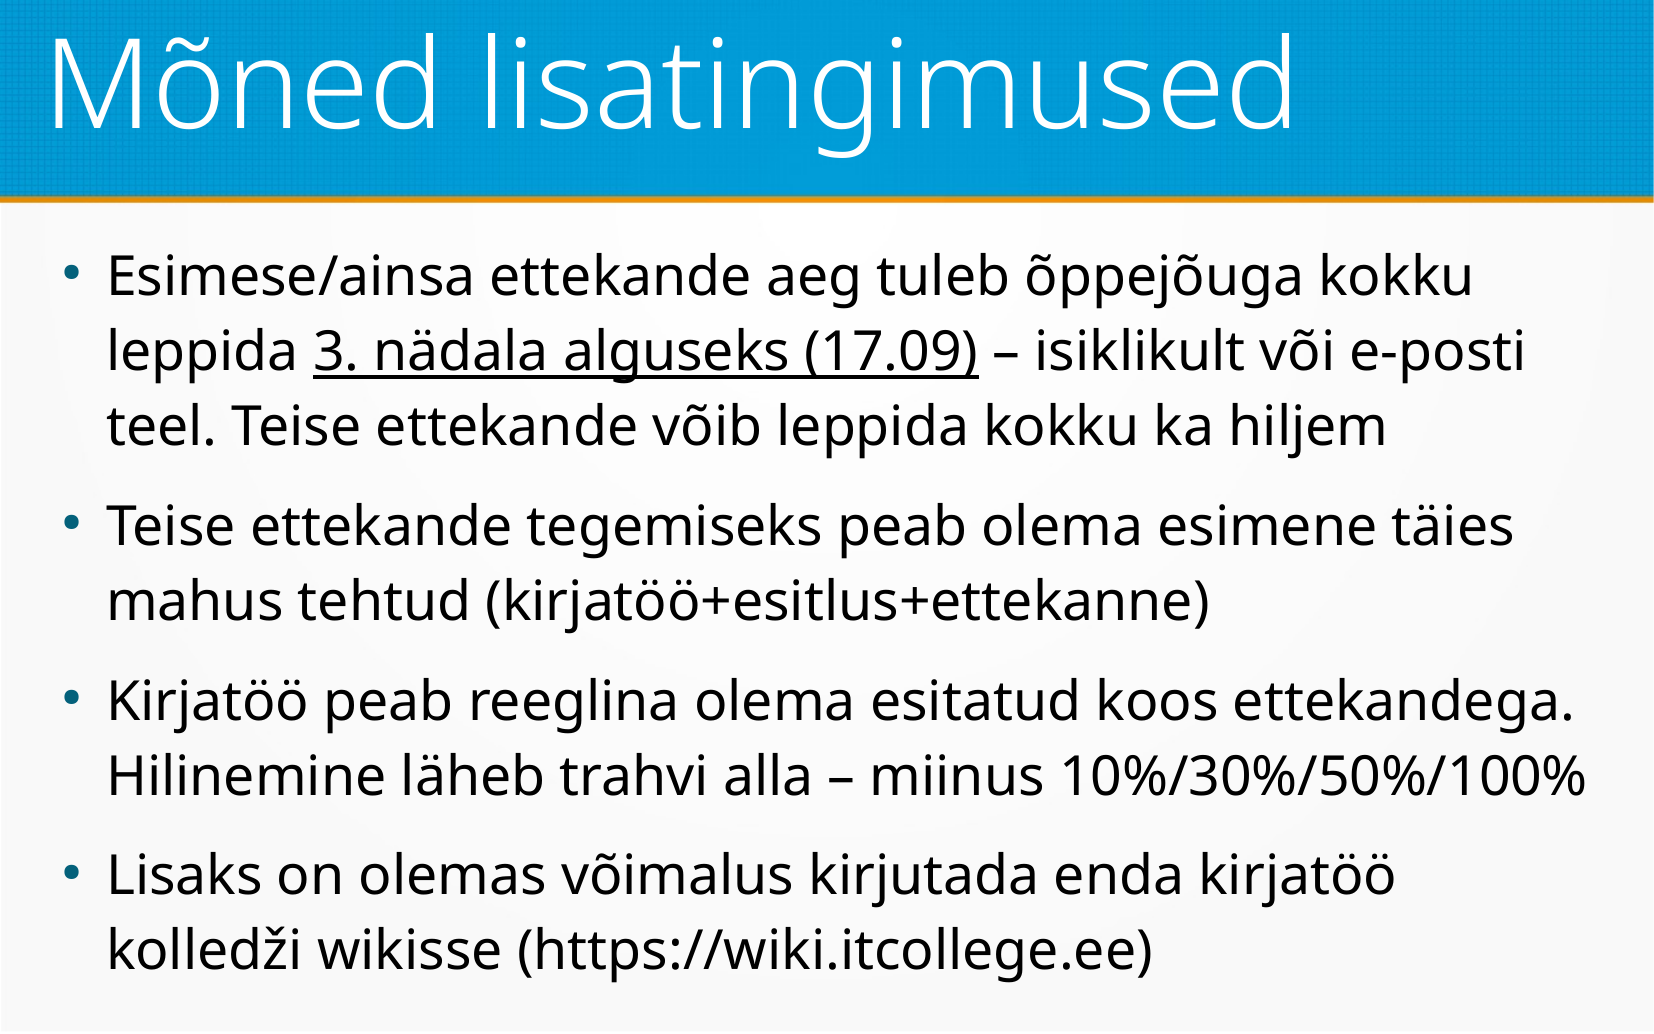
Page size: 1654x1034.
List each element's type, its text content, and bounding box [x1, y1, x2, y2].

title Mõned lisatingimused [43, 0, 1619, 166]
picture [0, 195, 1654, 1034]
list Esimese/ainsa ettekande aeg tuleb õppejõuga kokku leppida 3. nädala alguseks (17.09) – isiklikult või e-posti teel. Teise ettekande võib leppida kokku ka hiljem Teise ettekande tegemiseks peab olema esimene täies mahus tehtud (kirjatöö+esitlus+ettekanne) Kirjatöö peab reeglina olema esitatud koos ettekandega. Hilinemine läheb trahvi alla – miinus 10%/30%/50%/100% Lisaks on olemas võimalus kirjutada enda kirjatöö kolledži wikisse (https://wiki.itcollege.ee) [47, 236, 1607, 1002]
